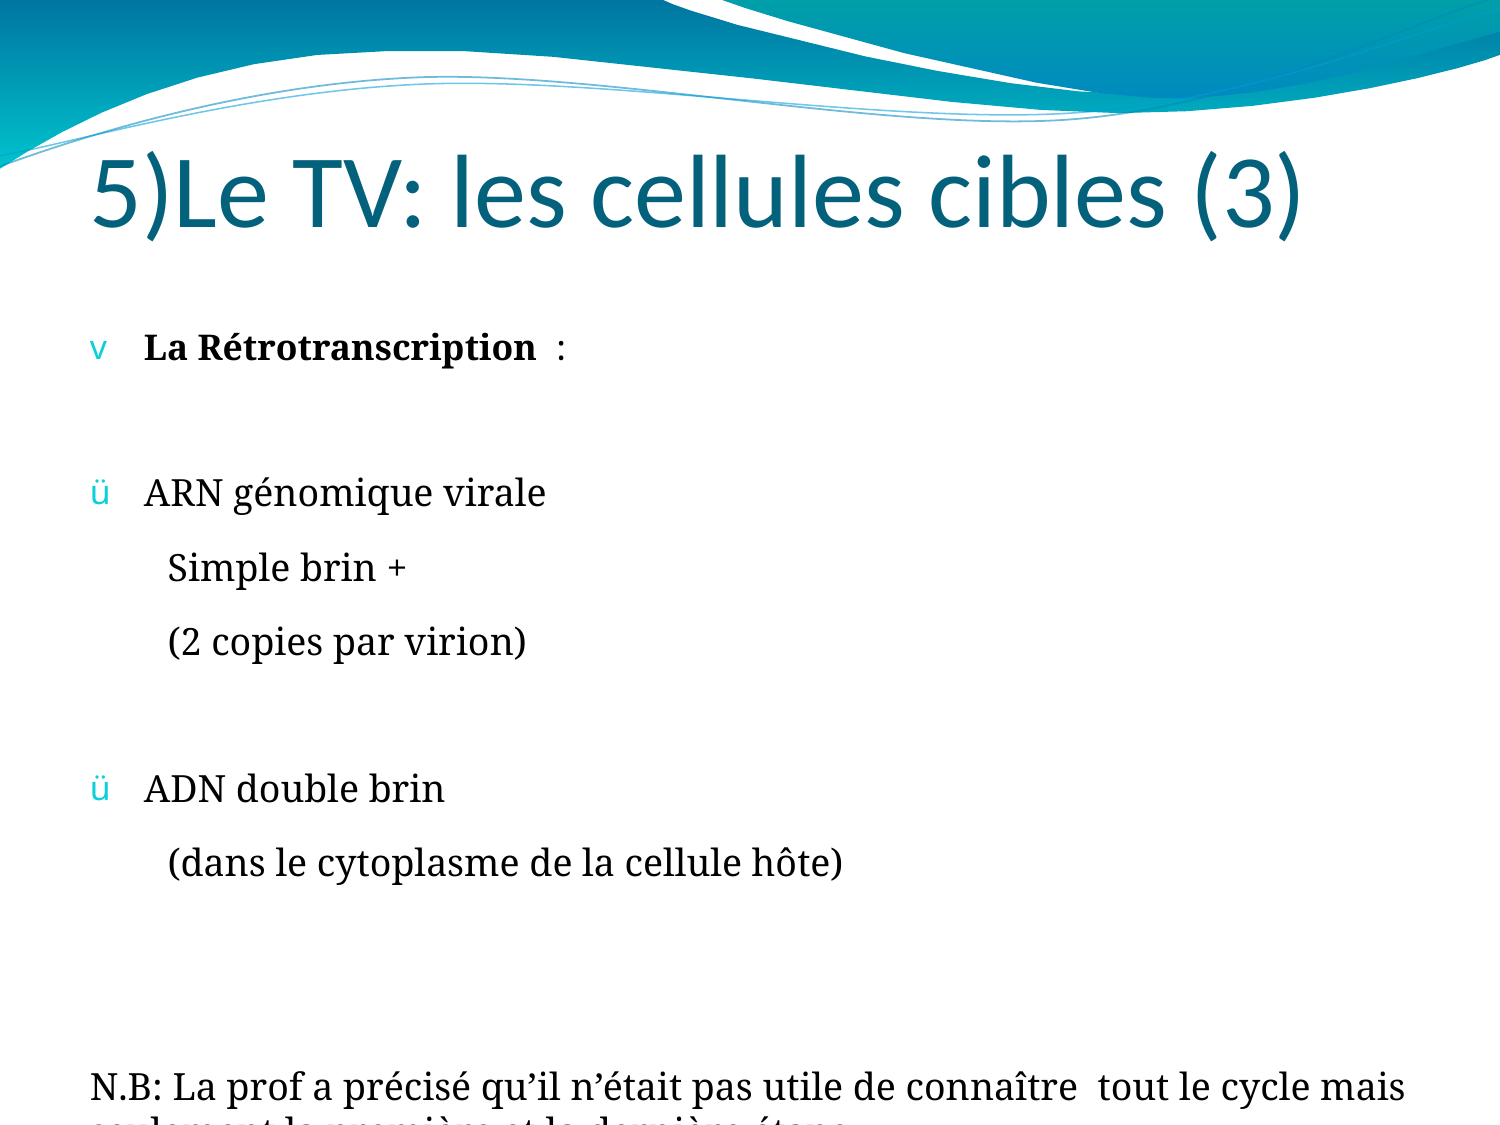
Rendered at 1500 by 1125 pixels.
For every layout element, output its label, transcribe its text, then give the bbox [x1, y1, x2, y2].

title 5)Le TV: les cellules cibles (3) [75, 115, 1425, 303]
list La Rétrotranscription : ARN génomique virale Simple brin + (2 copies par virion) ADN double brin (dans le cytoplasme de la cellule hôte) N.B: La prof a précisé qu’il n’était pas utile de connaître tout le cycle mais seulement la première et la dernière étape . [75, 317, 1425, 1038]
